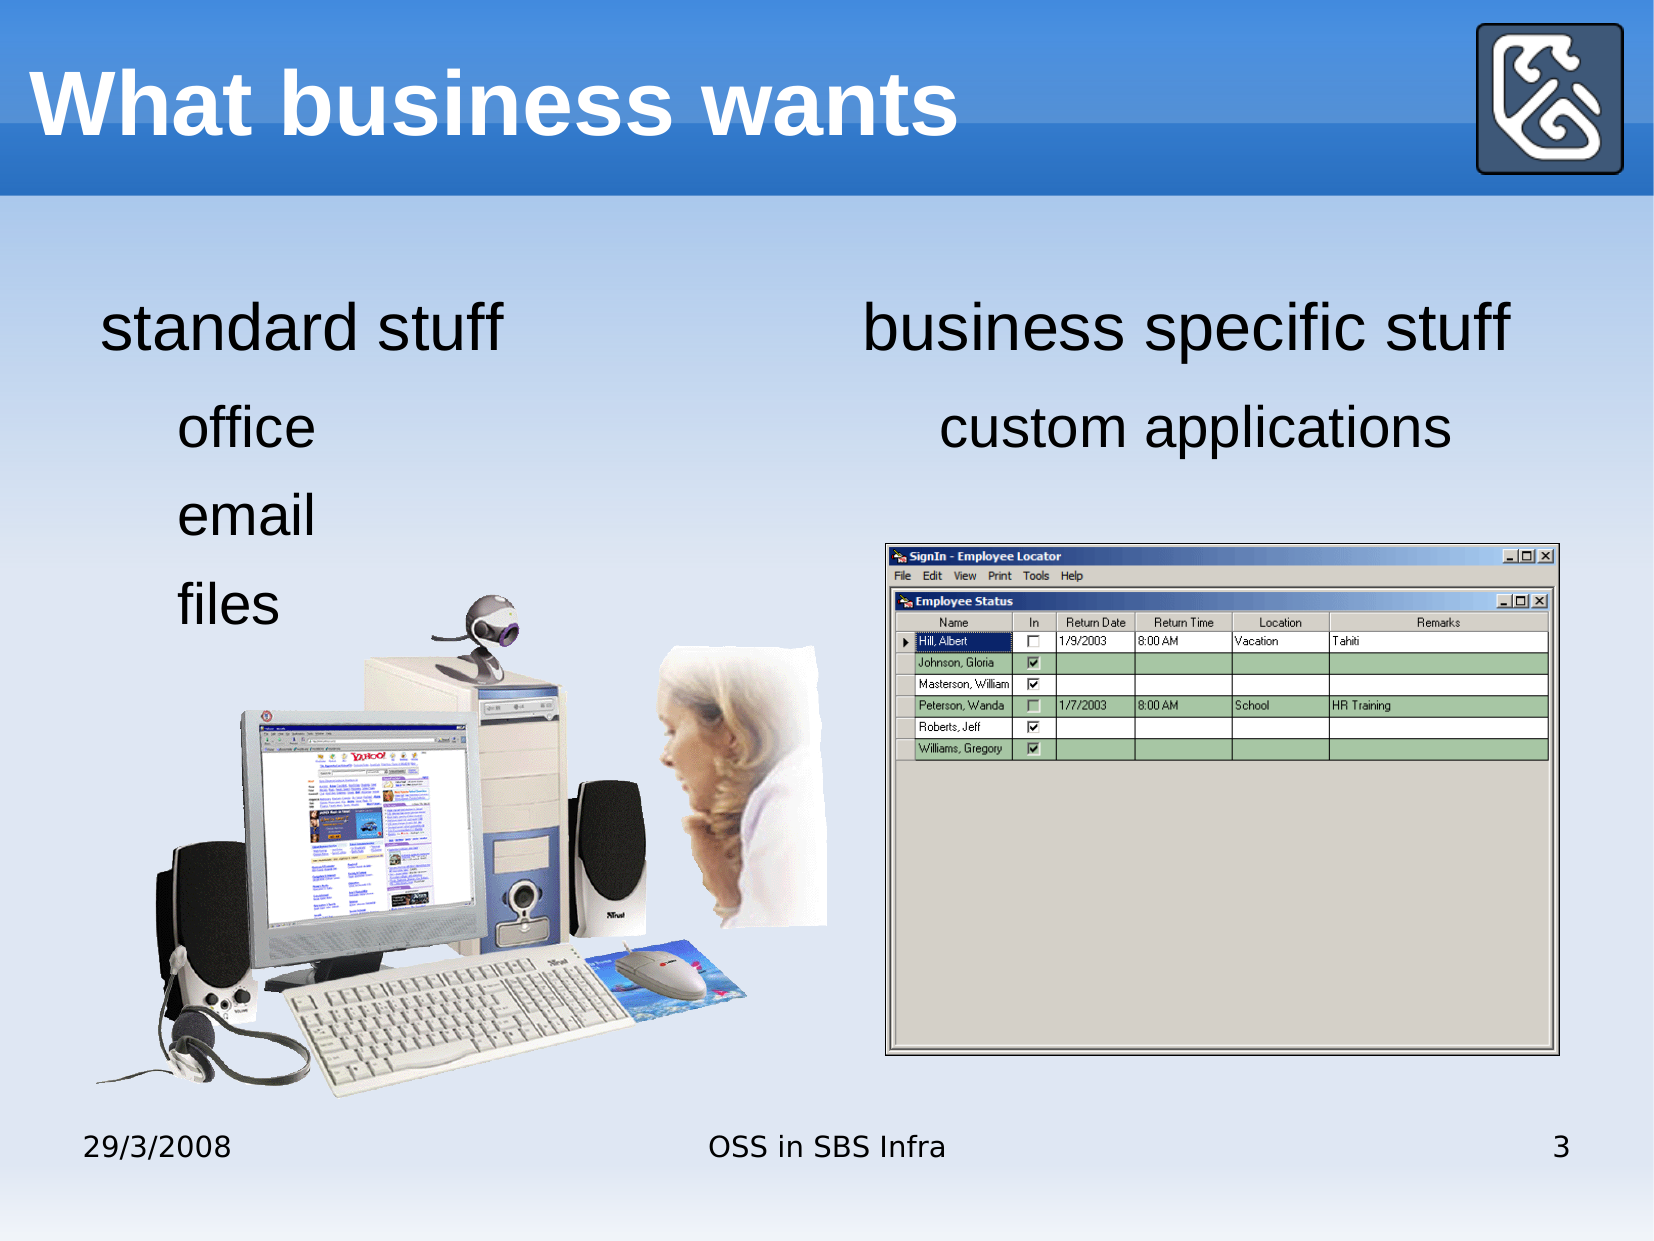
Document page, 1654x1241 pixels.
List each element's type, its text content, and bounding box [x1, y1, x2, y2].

list business specific stuff custom applications [845, 290, 1572, 1094]
list standard stuff office email files [82, 290, 809, 587]
title What business wants [29, 0, 1388, 208]
picture [0, 0, 1654, 1241]
